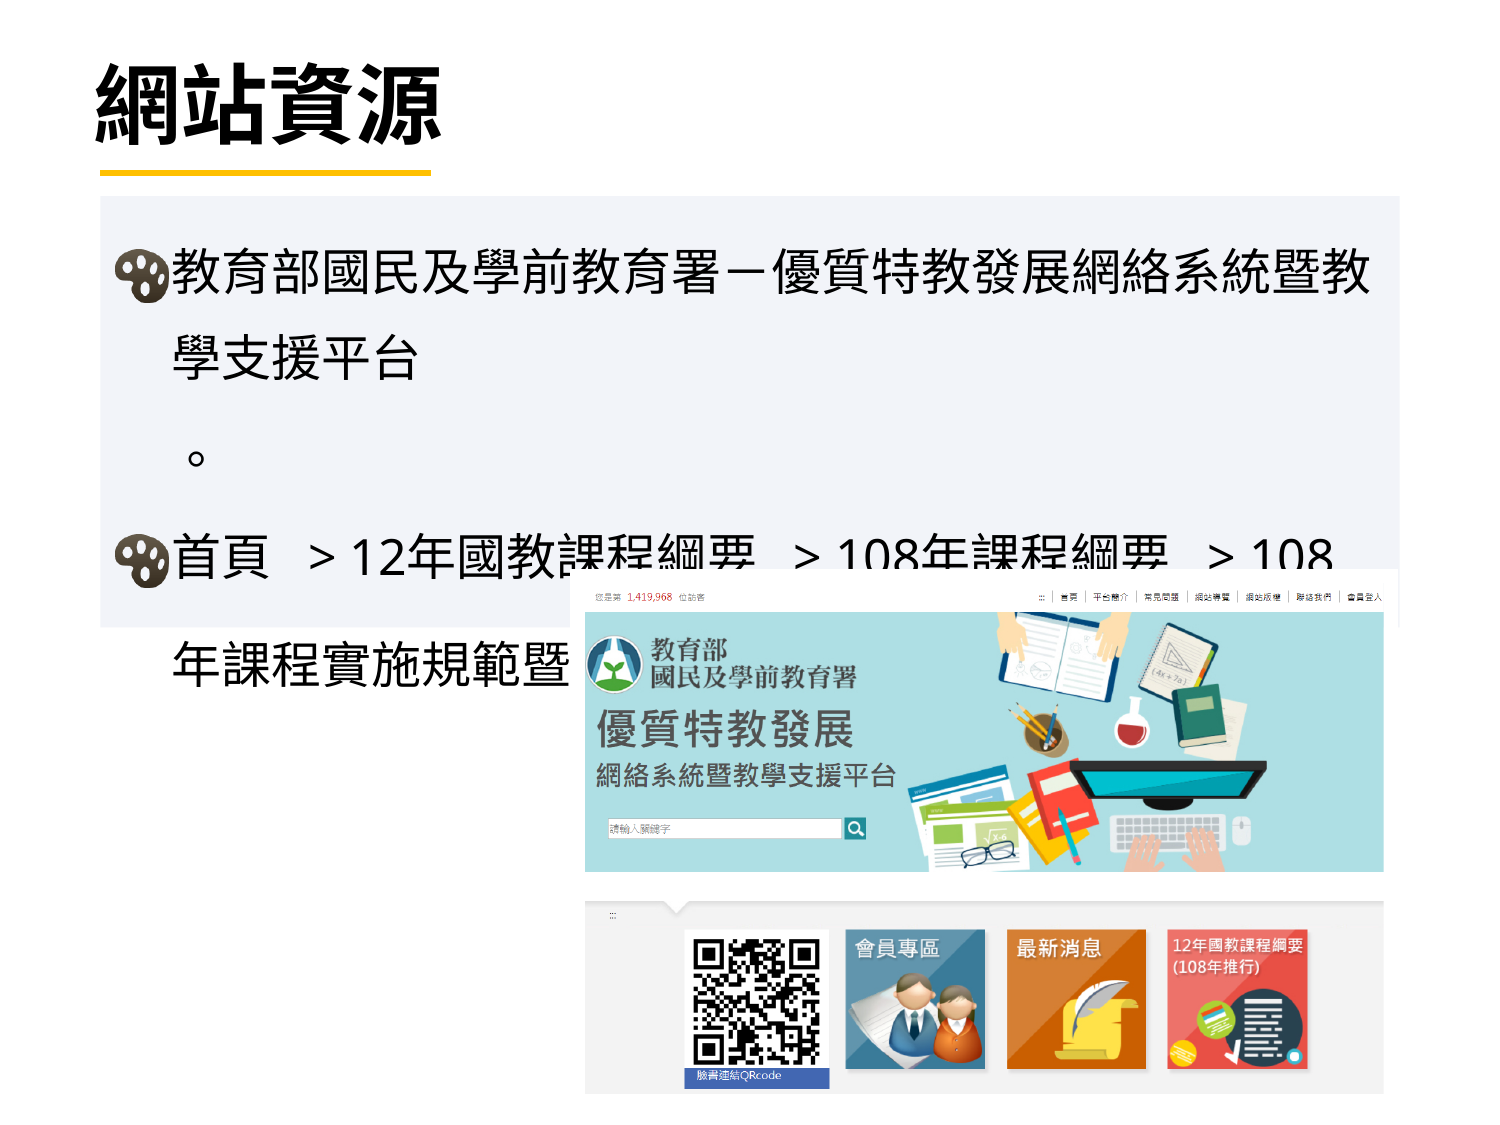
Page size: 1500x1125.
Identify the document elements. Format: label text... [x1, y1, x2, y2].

picture [115, 249, 169, 303]
picture [115, 534, 169, 588]
text_box 教育部國民及學前教育署－優質特教發展網絡系統暨教學支援平台。 首頁 > 12年國教課程綱要 > 108年課程綱要 > 108年課程實施規範暨領綱。 [100, 196, 1400, 628]
picture [584, 583, 1384, 1094]
text_box 網站資源 [78, 42, 459, 163]
